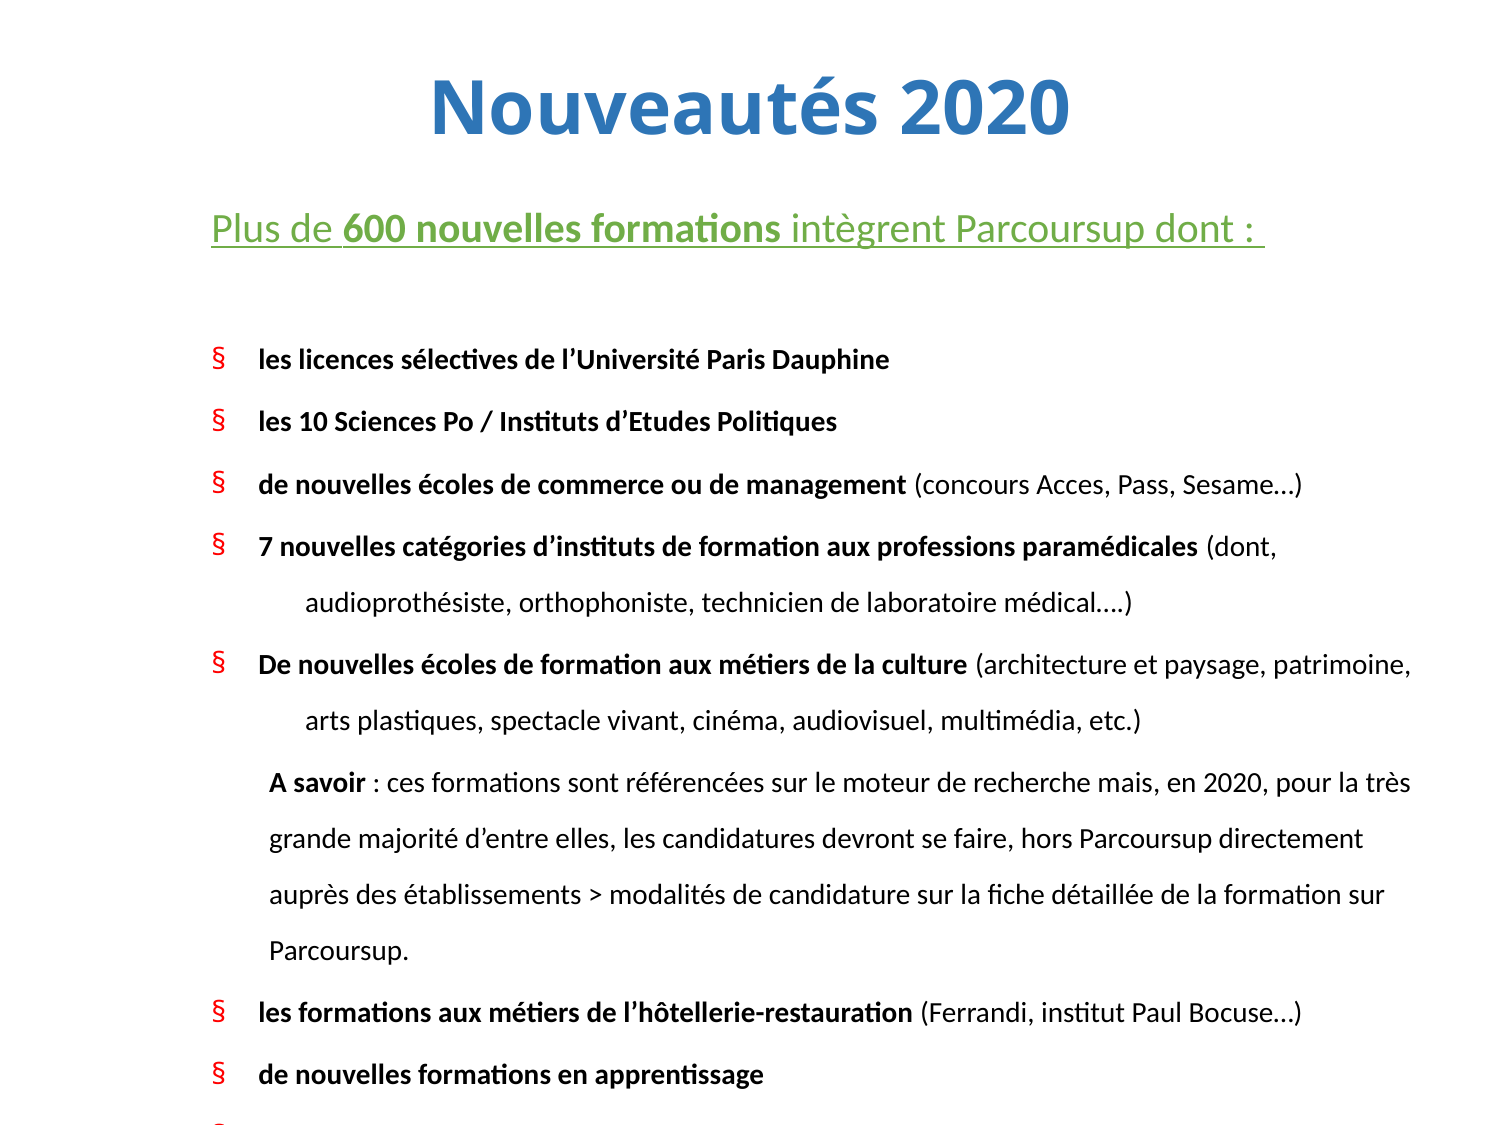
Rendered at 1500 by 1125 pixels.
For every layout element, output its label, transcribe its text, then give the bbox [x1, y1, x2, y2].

text_box Nouveautés 2020 [75, 45, 1426, 164]
text_box Plus de 600 nouvelles formations intègrent Parcoursup dont : les licences sélectives de l’Université Paris Dauphine les 10 Sciences Po / Instituts d’Etudes Politiques de nouvelles écoles de commerce ou de management (concours Acces, Pass, Sesame…) 7 nouvelles catégories d’instituts de formation aux professions paramédicales (dont, audioprothésiste, orthophoniste, technicien de laboratoire médical….) De nouvelles écoles de formation aux métiers de la culture (architecture et paysage, patrimoine, arts plastiques, spectacle vivant, cinéma, audiovisuel, multimédia, etc.) A savoir : ces formations sont référencées sur le moteur de recherche mais, en 2020, pour la très grande majorité d’entre elles, les candidatures devront se faire, hors Parcoursup directement auprès des établissements > modalités de candidature sur la fiche détaillée de la formation sur Parcoursup. les formations aux métiers de l’hôtellerie-restauration (Ferrandi, institut Paul Bocuse…) de nouvelles formations en apprentissage …. [46, 163, 1454, 1102]
